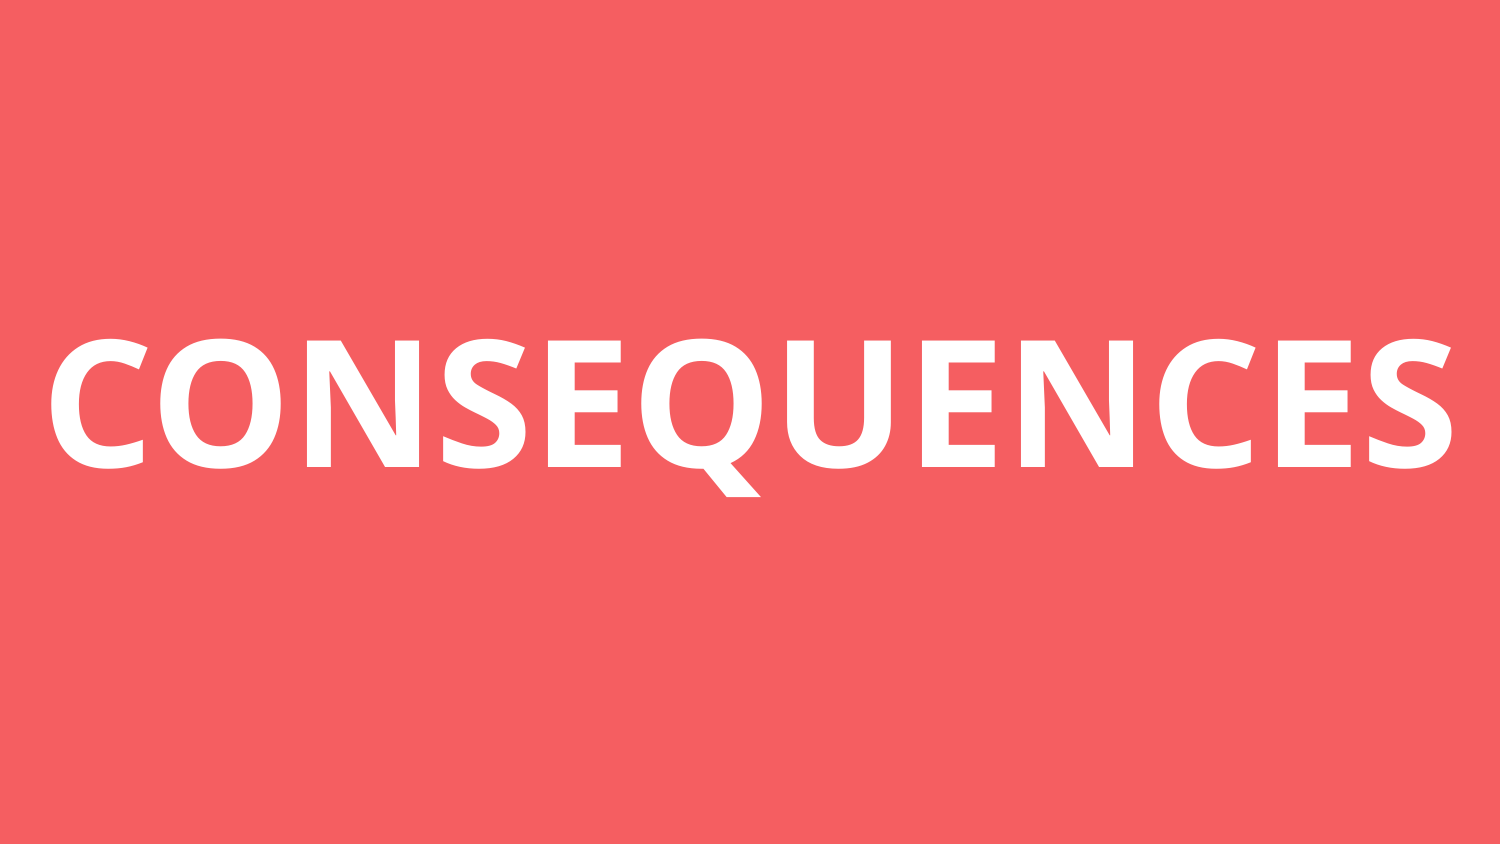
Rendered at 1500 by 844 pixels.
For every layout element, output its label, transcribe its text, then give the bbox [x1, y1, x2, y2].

title CONSEQUENCES [0, 195, 1500, 600]
